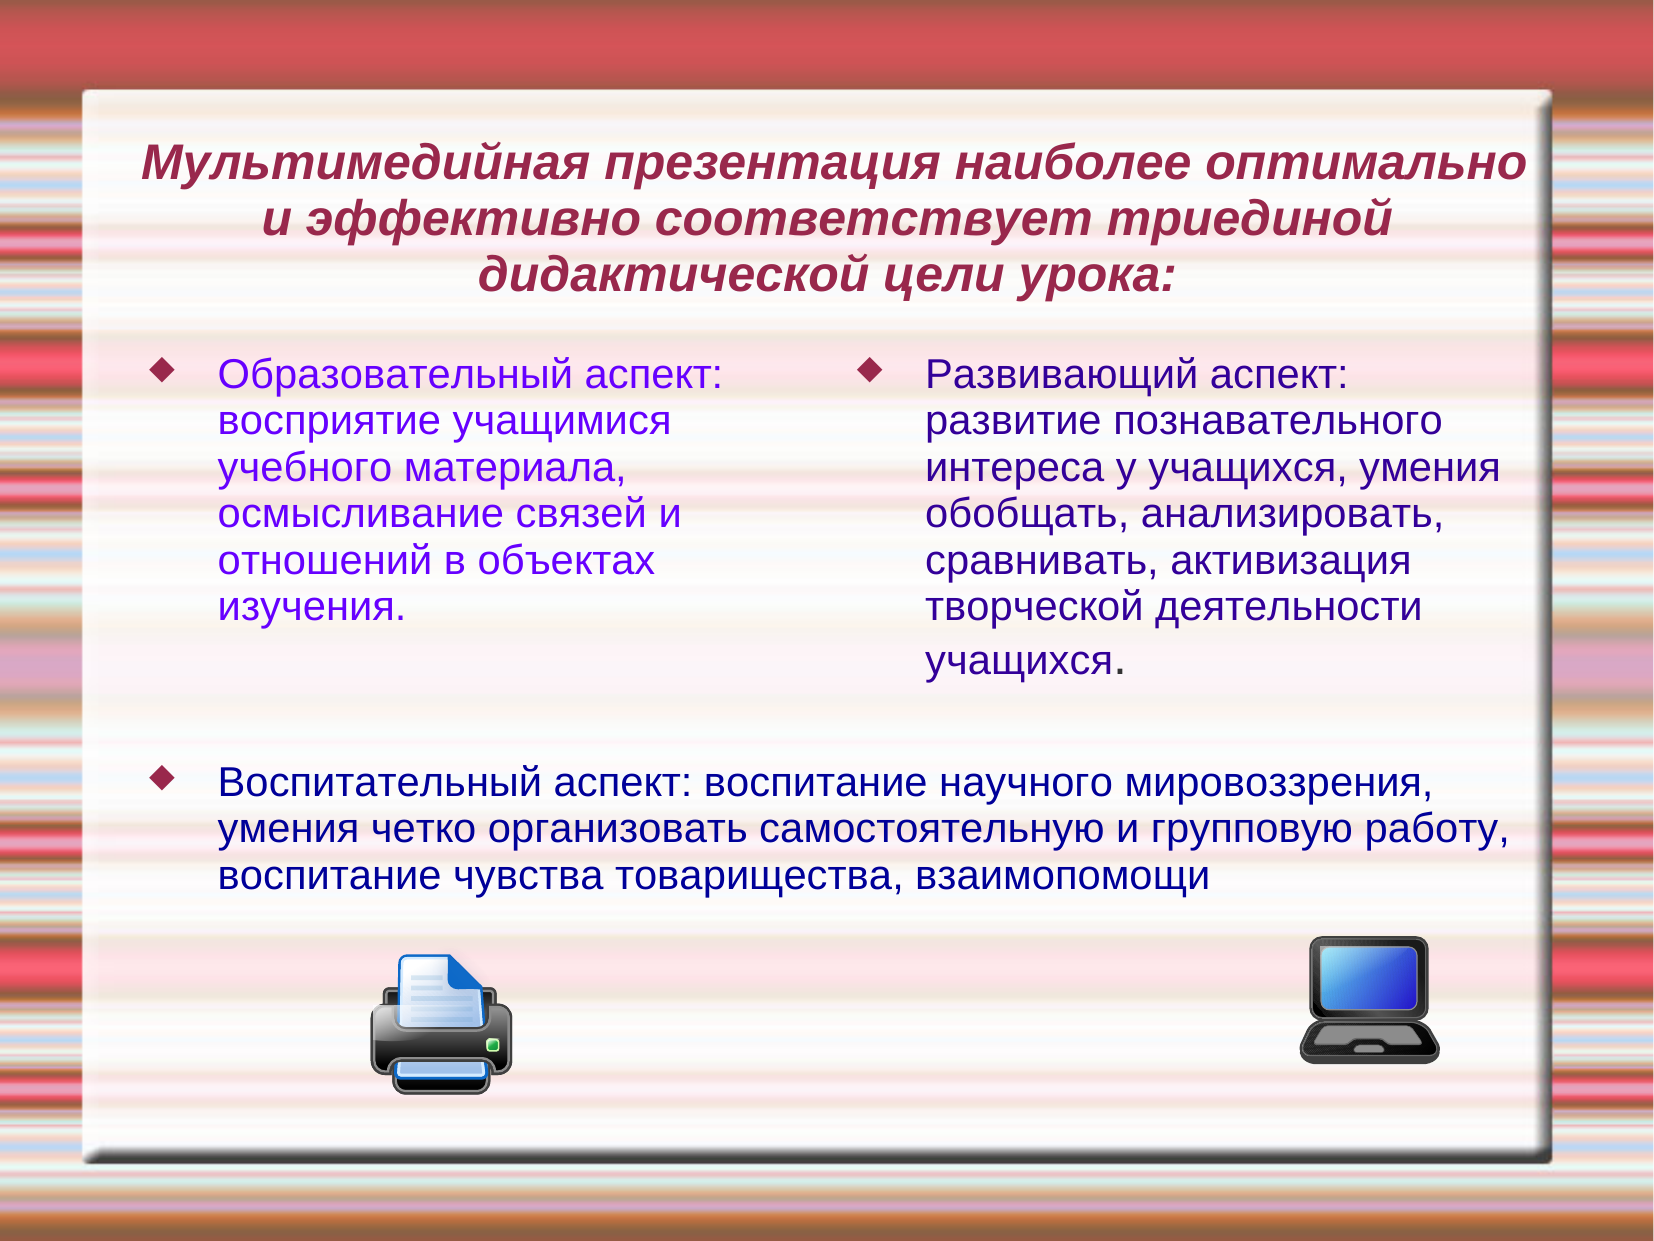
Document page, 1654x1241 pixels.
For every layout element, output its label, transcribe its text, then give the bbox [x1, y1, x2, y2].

list Воспитательный аспект: воспитание научного мировоззрения, умения четко организовать самостоятельную и групповую работу, воспитание чувства товарищества, взаимопомощи [134, 758, 1516, 1132]
list Развивающий аспект: развитие познавательного интереса у учащихся, умения обобщать, анализировать, сравнивать, активизация творческой деятельности учащихся. [842, 350, 1517, 724]
picture [0, 0, 1654, 1241]
list Образовательный аспект: восприятие учащимися учебного материала, осмысливание связей и отношений в объектах изучения. [134, 350, 809, 724]
title Мультимедийная презентация наиболее оптимально и эффективно соответствует триединой дидактической цели урока: [121, 114, 1534, 322]
